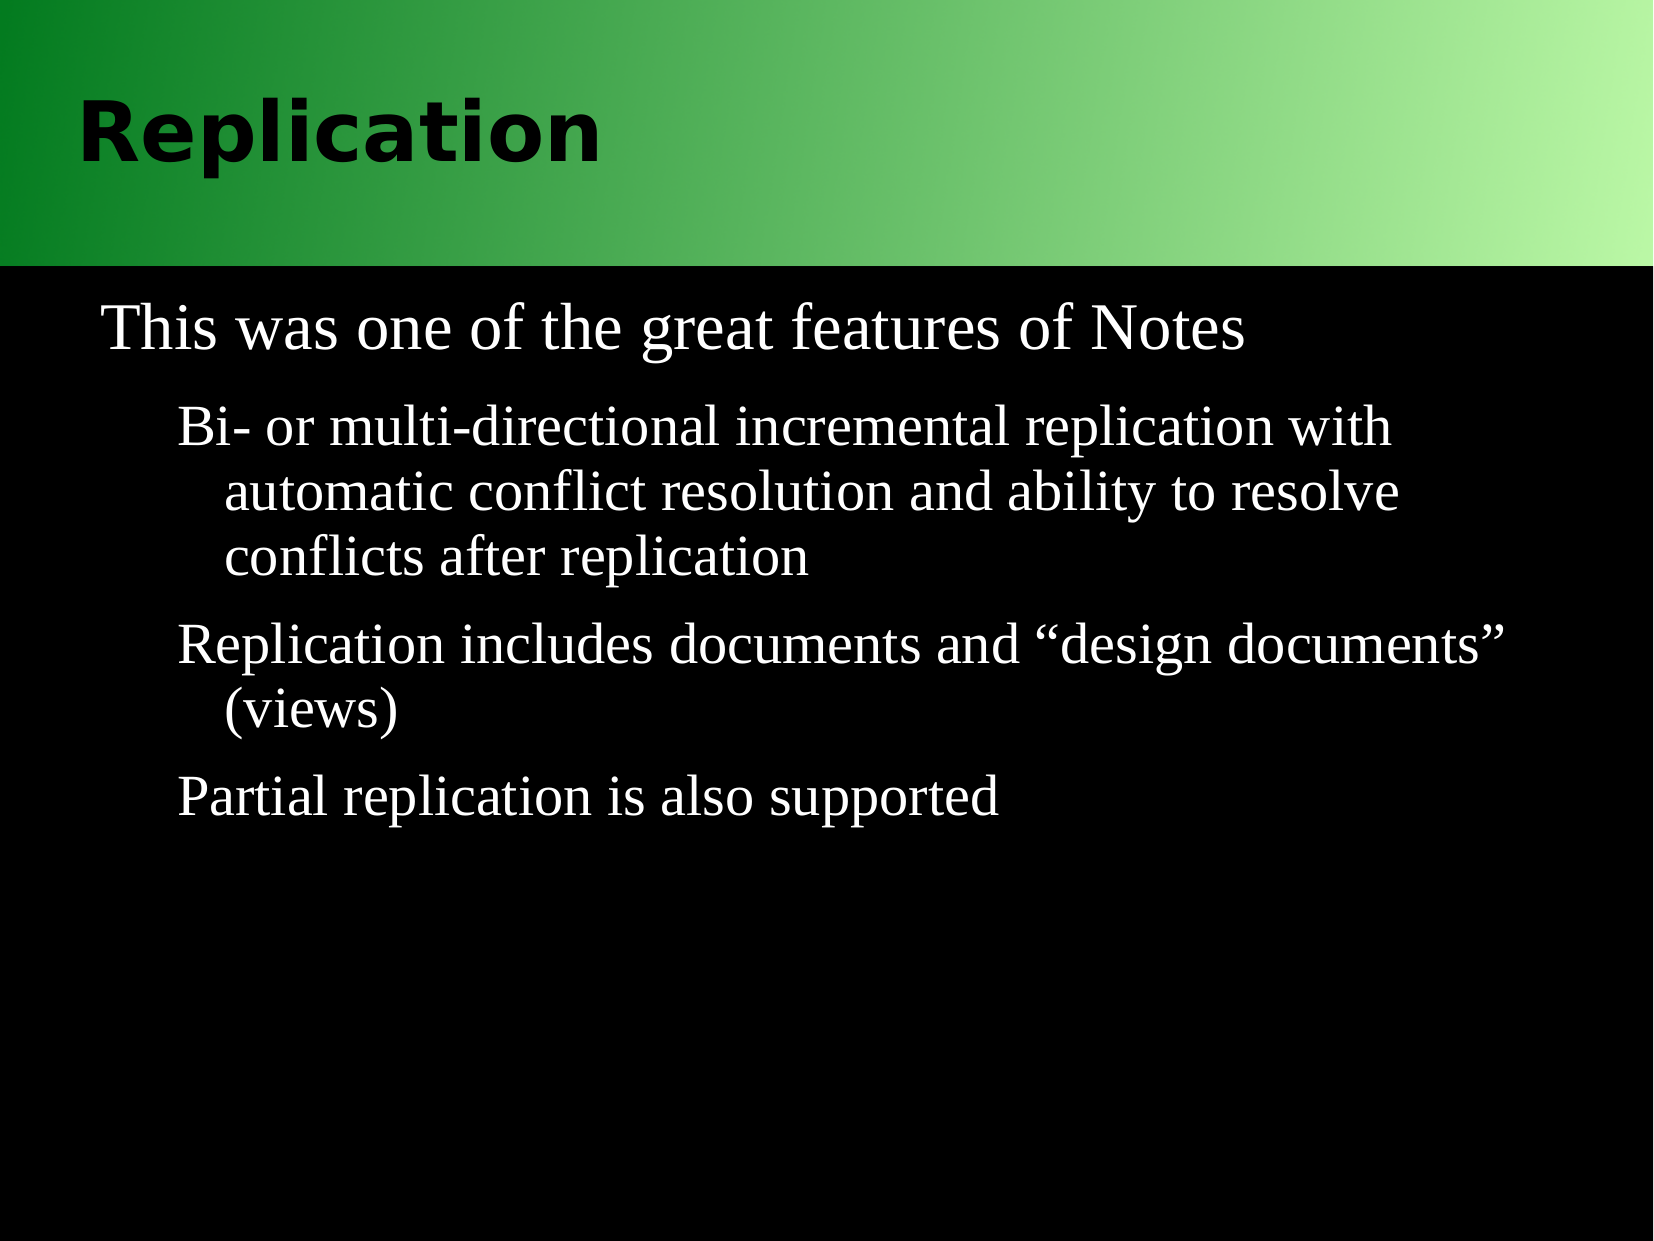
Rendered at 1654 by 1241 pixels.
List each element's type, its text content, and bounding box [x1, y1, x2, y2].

picture [0, 0, 1654, 1241]
list This was one of the great features of Notes Bi- or multi-directional incremental replication with automatic conflict resolution and ability to resolve conflicts after replication Replication includes documents and “design documents” (views) Partial replication is also supported [82, 290, 1571, 1109]
title Replication [76, 29, 1565, 237]
